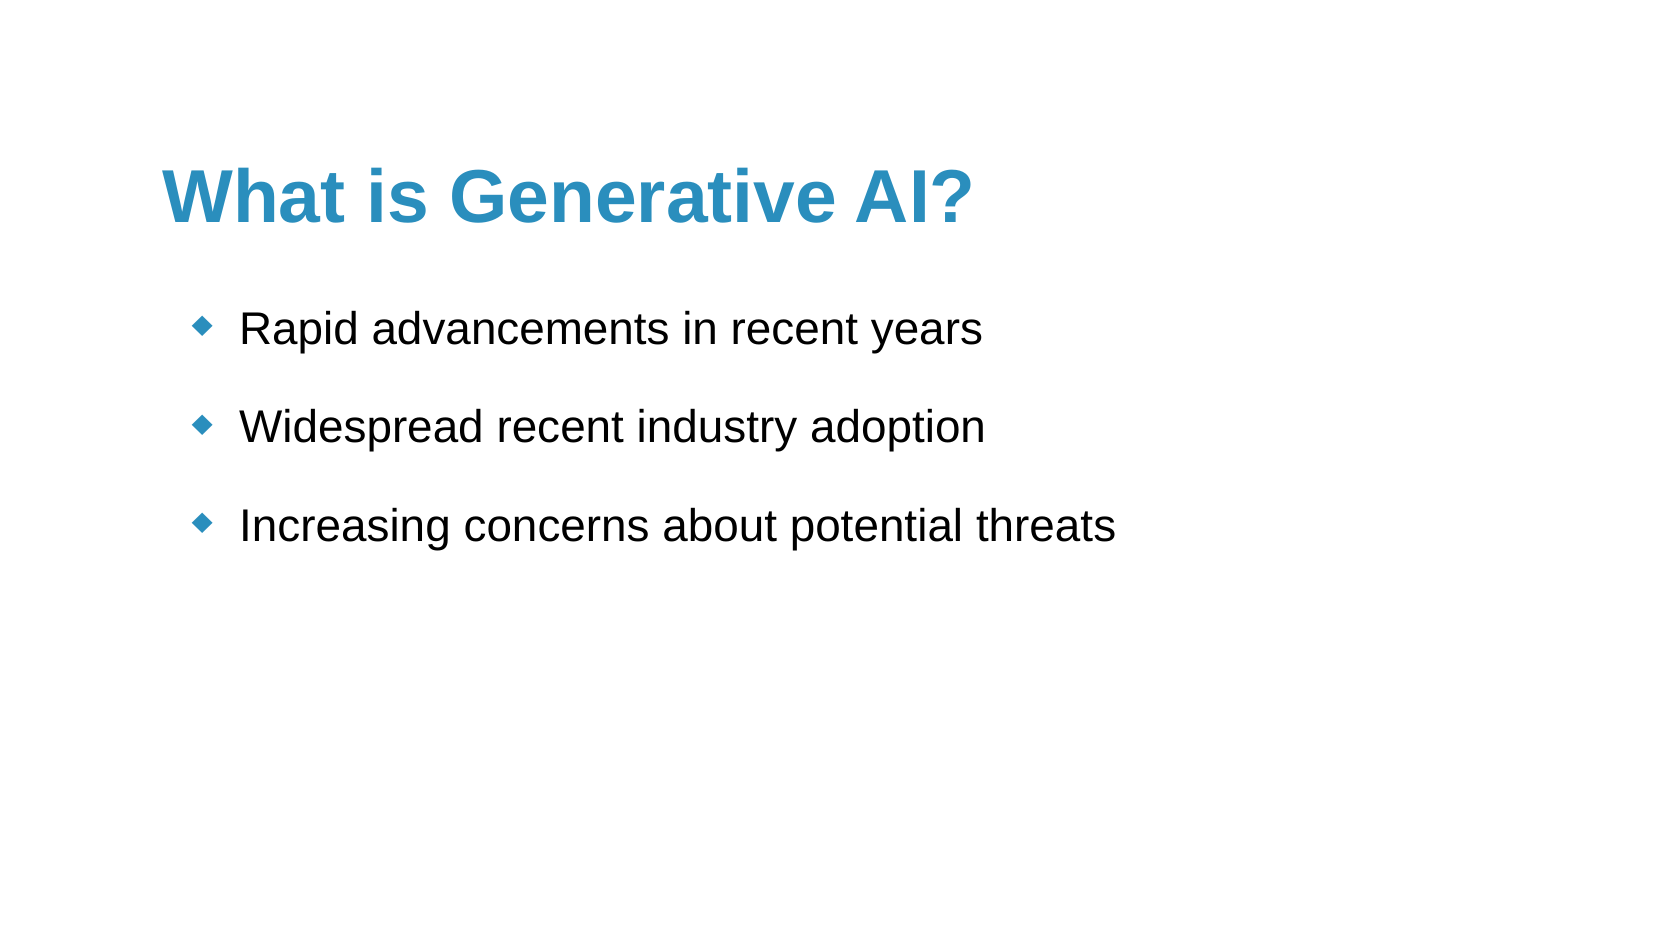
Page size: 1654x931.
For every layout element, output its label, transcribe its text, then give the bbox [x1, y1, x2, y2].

text_box Rapid advancements in recent years Widespread recent industry adoption Increasing concerns about potential threats [177, 295, 1182, 920]
text_box What is Generative AI? [147, 147, 992, 274]
